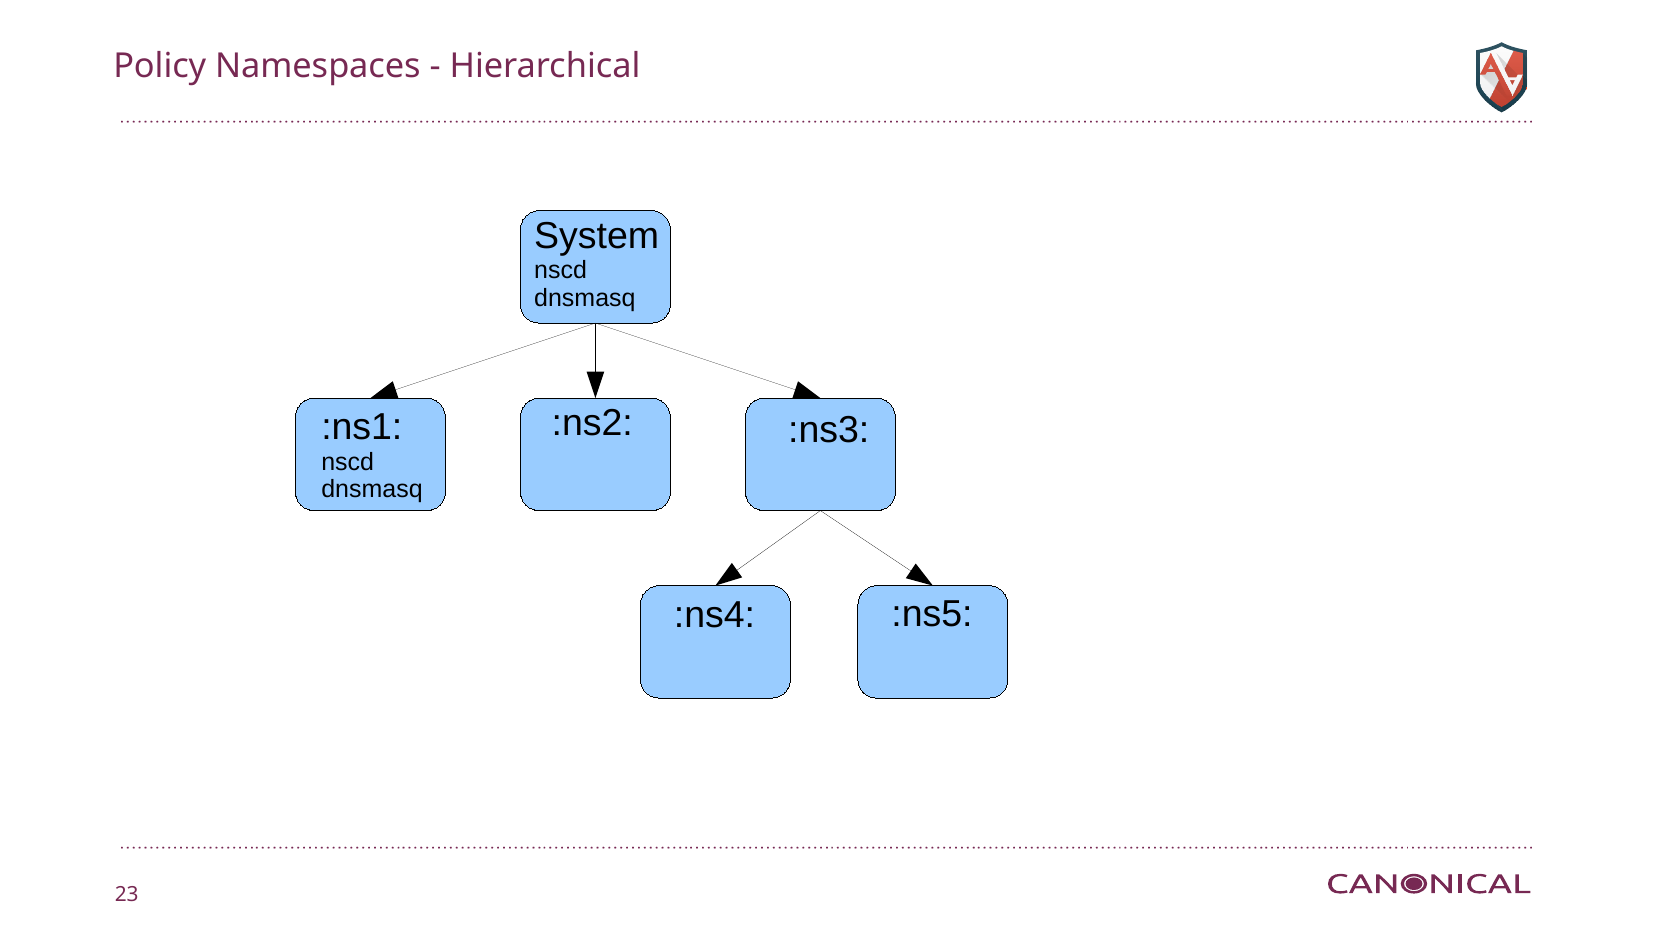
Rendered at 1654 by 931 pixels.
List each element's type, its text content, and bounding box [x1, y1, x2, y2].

text_box [857, 585, 1008, 699]
picture [111, 845, 1533, 851]
text_box [295, 400, 306, 509]
text_box [520, 398, 671, 511]
text_box [640, 585, 791, 699]
text_box :ns4: [659, 585, 771, 643]
text_box System nscd dnsmasq [519, 206, 675, 320]
text_box [529, 320, 662, 324]
title Policy Namespaces - Hierarchical [113, 48, 1382, 81]
text_box :ns1: nscd dnsmasq [306, 397, 438, 511]
text_box :ns3: [773, 401, 885, 459]
picture [111, 33, 1546, 124]
text_box [745, 398, 896, 511]
text_box :ns2: [536, 394, 648, 452]
text_box :ns5: [876, 585, 988, 642]
text_box [438, 402, 446, 507]
